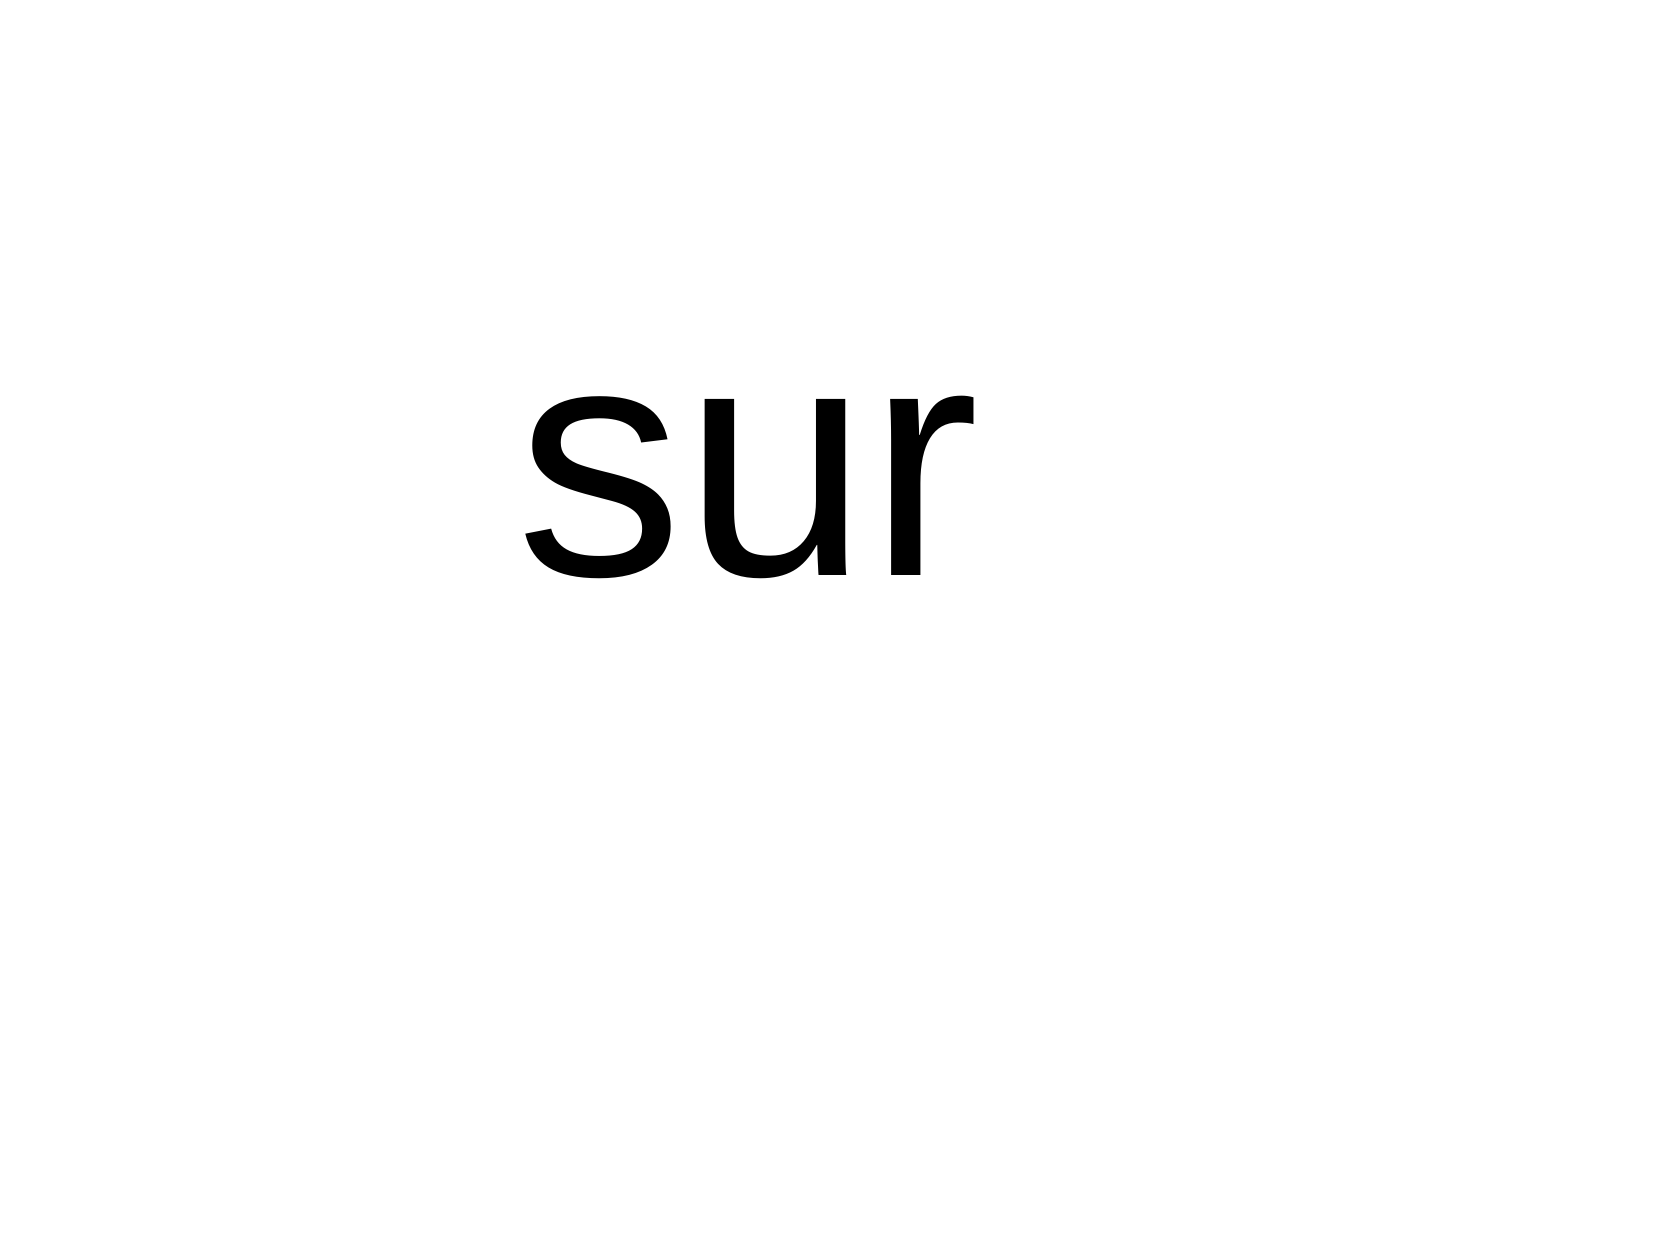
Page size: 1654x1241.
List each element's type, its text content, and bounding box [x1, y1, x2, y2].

text_box sur [501, 265, 1447, 653]
